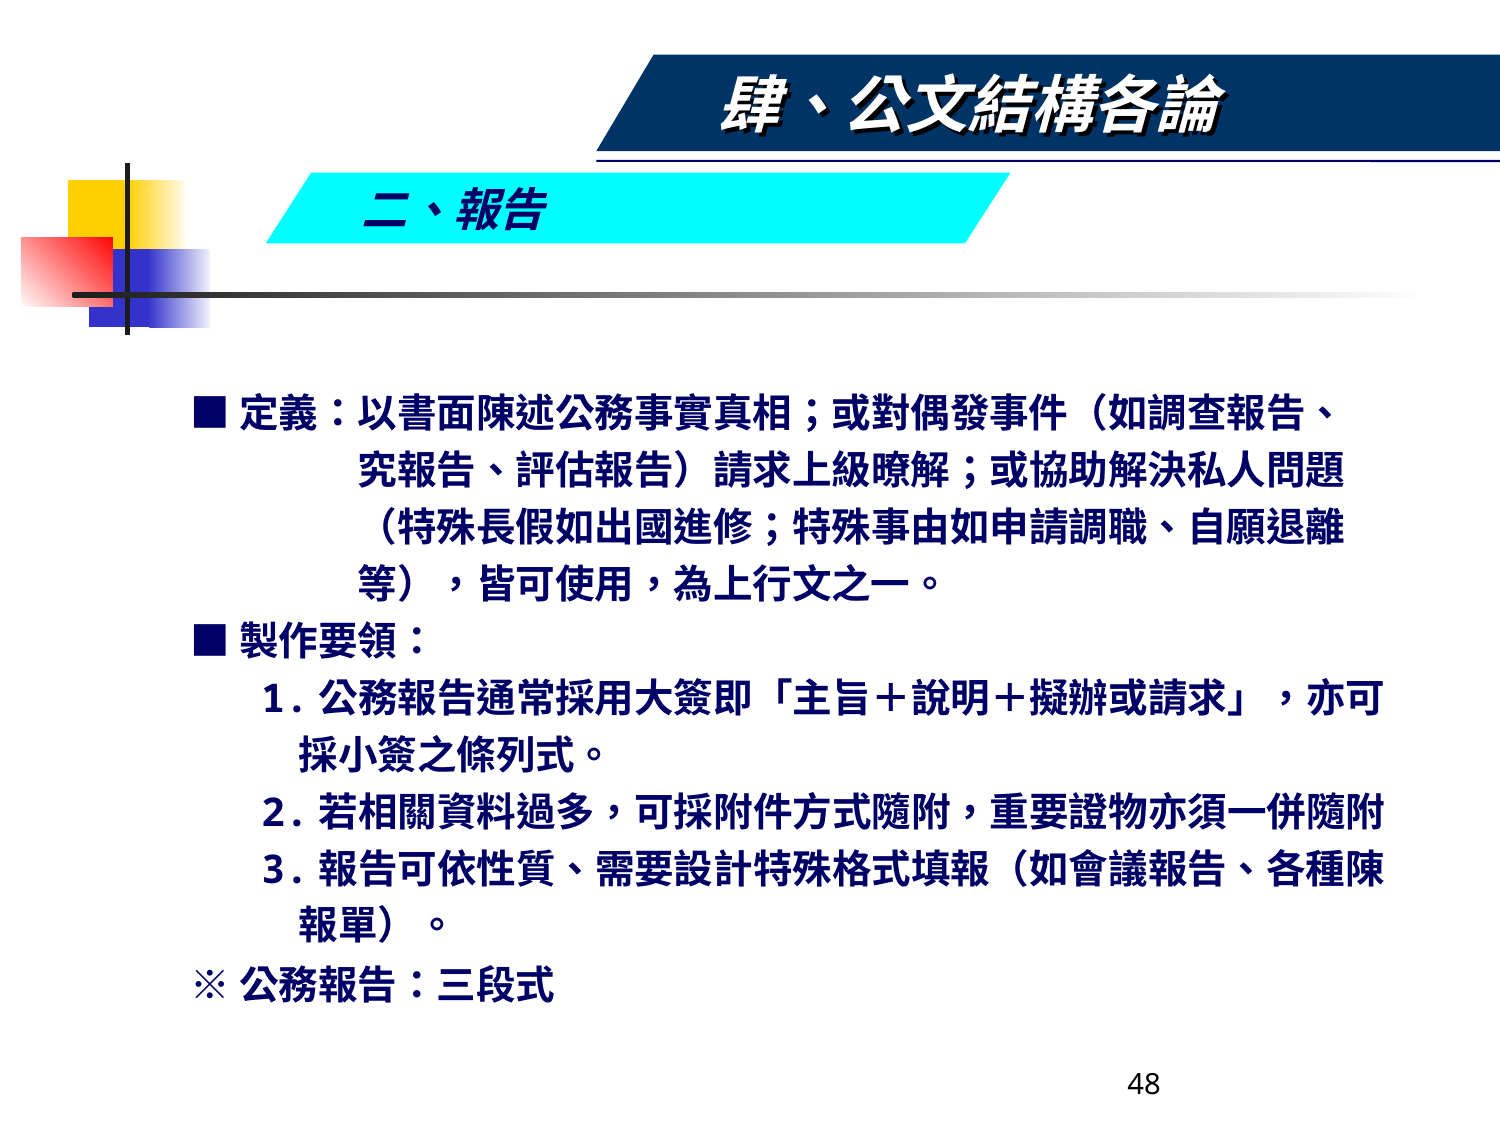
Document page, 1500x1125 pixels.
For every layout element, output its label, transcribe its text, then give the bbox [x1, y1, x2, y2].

text_box 肆、公文結構各論 [596, 54, 1500, 152]
text_box 二、報告 [265, 172, 1011, 244]
text_box ■定義：以書面陳述公務事實真相；或對偶發事件（如調查報告、 究報告、評估報告）請求上級暸解；或協助解決私人問題 （特殊長假如出國進修；特殊事由如申請調職、自願退離 等），皆可使用，為上行文之一。 ■製作要領： 1.公務報告通常採用大簽即「主旨＋說明＋擬辦或請求」，亦可 採小簽之條列式。 2.若相關資料過多，可採附件方式隨附，重要證物亦須一併隨附 3.報告可依性質、需要設計特殊格式填報（如會議報告、各種陳 報單）。 ※公務報告：三段式 [175, 371, 1425, 1015]
text_box <編號> [1112, 1037, 1426, 1113]
